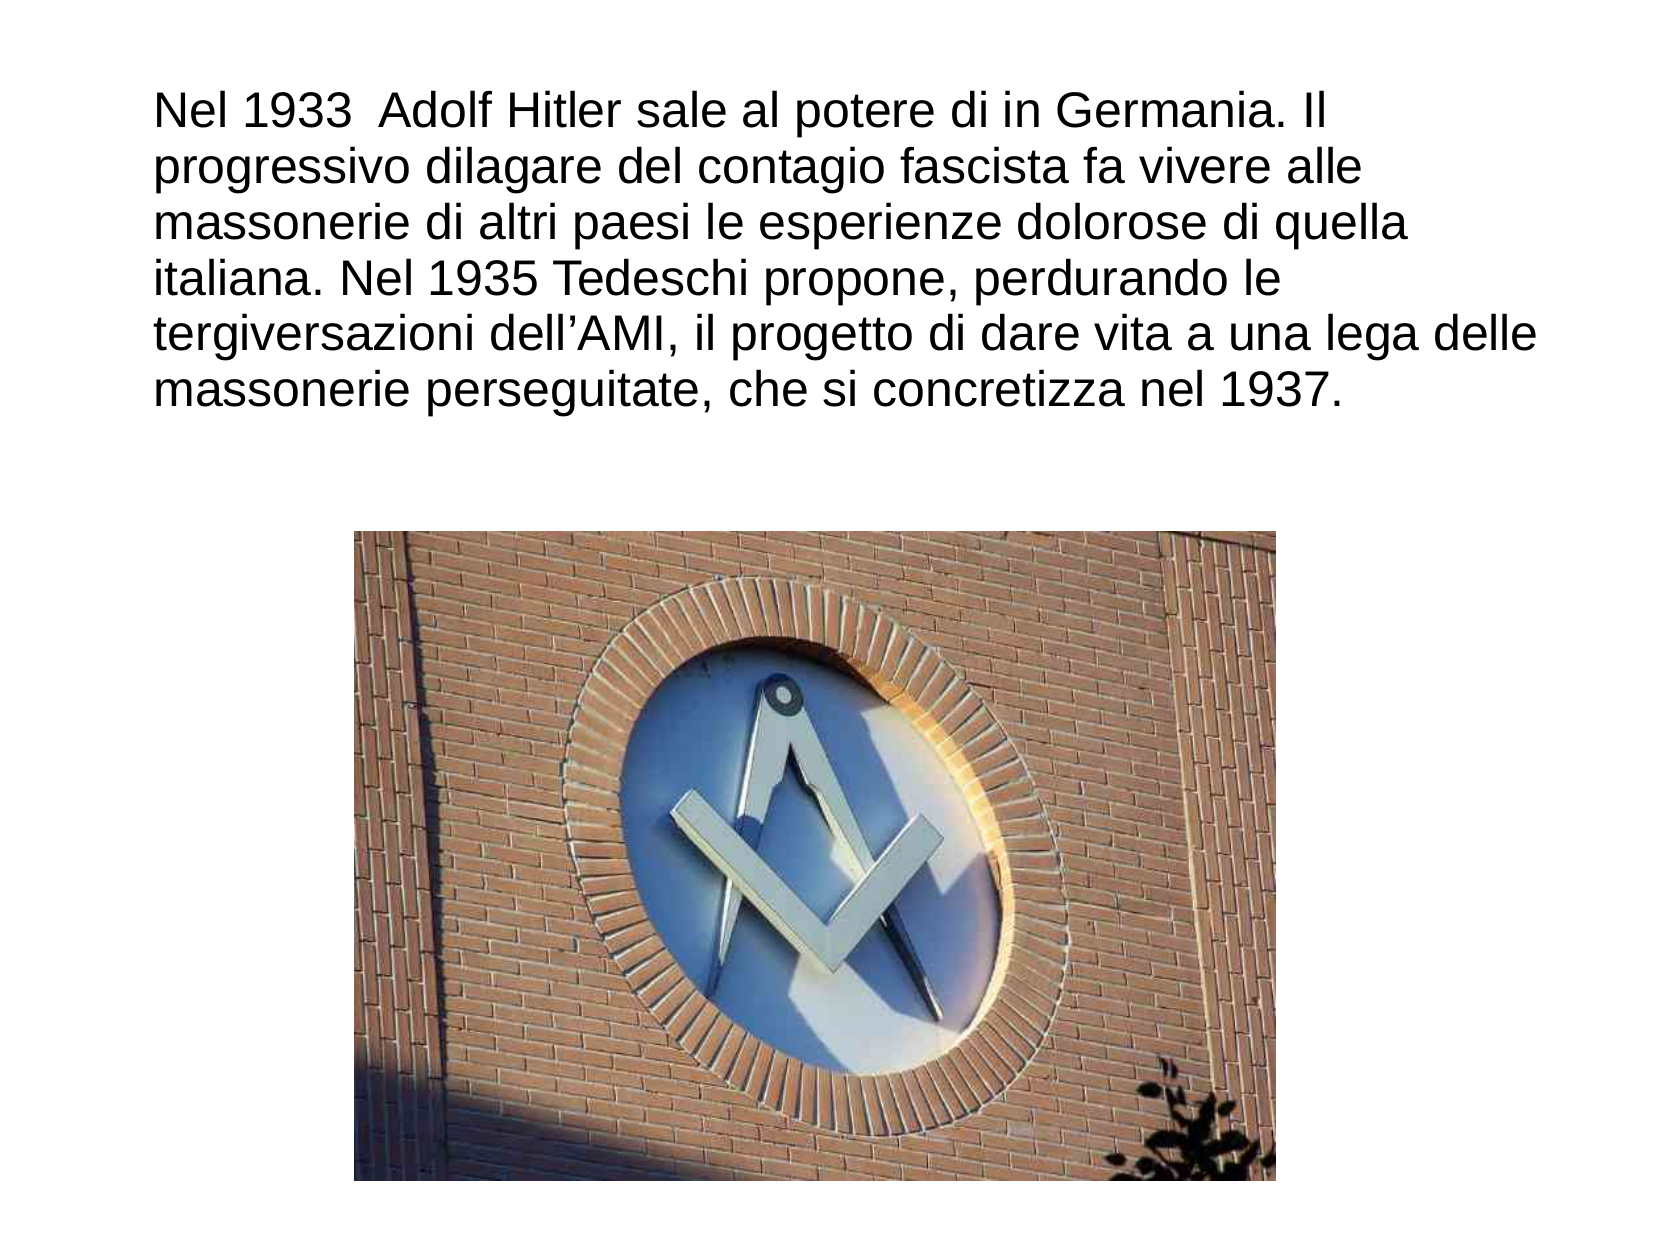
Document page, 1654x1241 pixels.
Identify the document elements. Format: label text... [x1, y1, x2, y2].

picture [354, 531, 1276, 1181]
list Nel 1933 Adolf Hitler sale al potere di in Germania. Il progressivo dilagare del contagio fascista fa vivere alle massonerie di altri paesi le esperienze dolorose di quella italiana. Nel 1935 Tedeschi propone, perdurando le tergiversazioni dell’AMI, il progetto di dare vita a una lega delle massonerie perseguitate, che si concretizza nel 1937. [82, 82, 1571, 1182]
